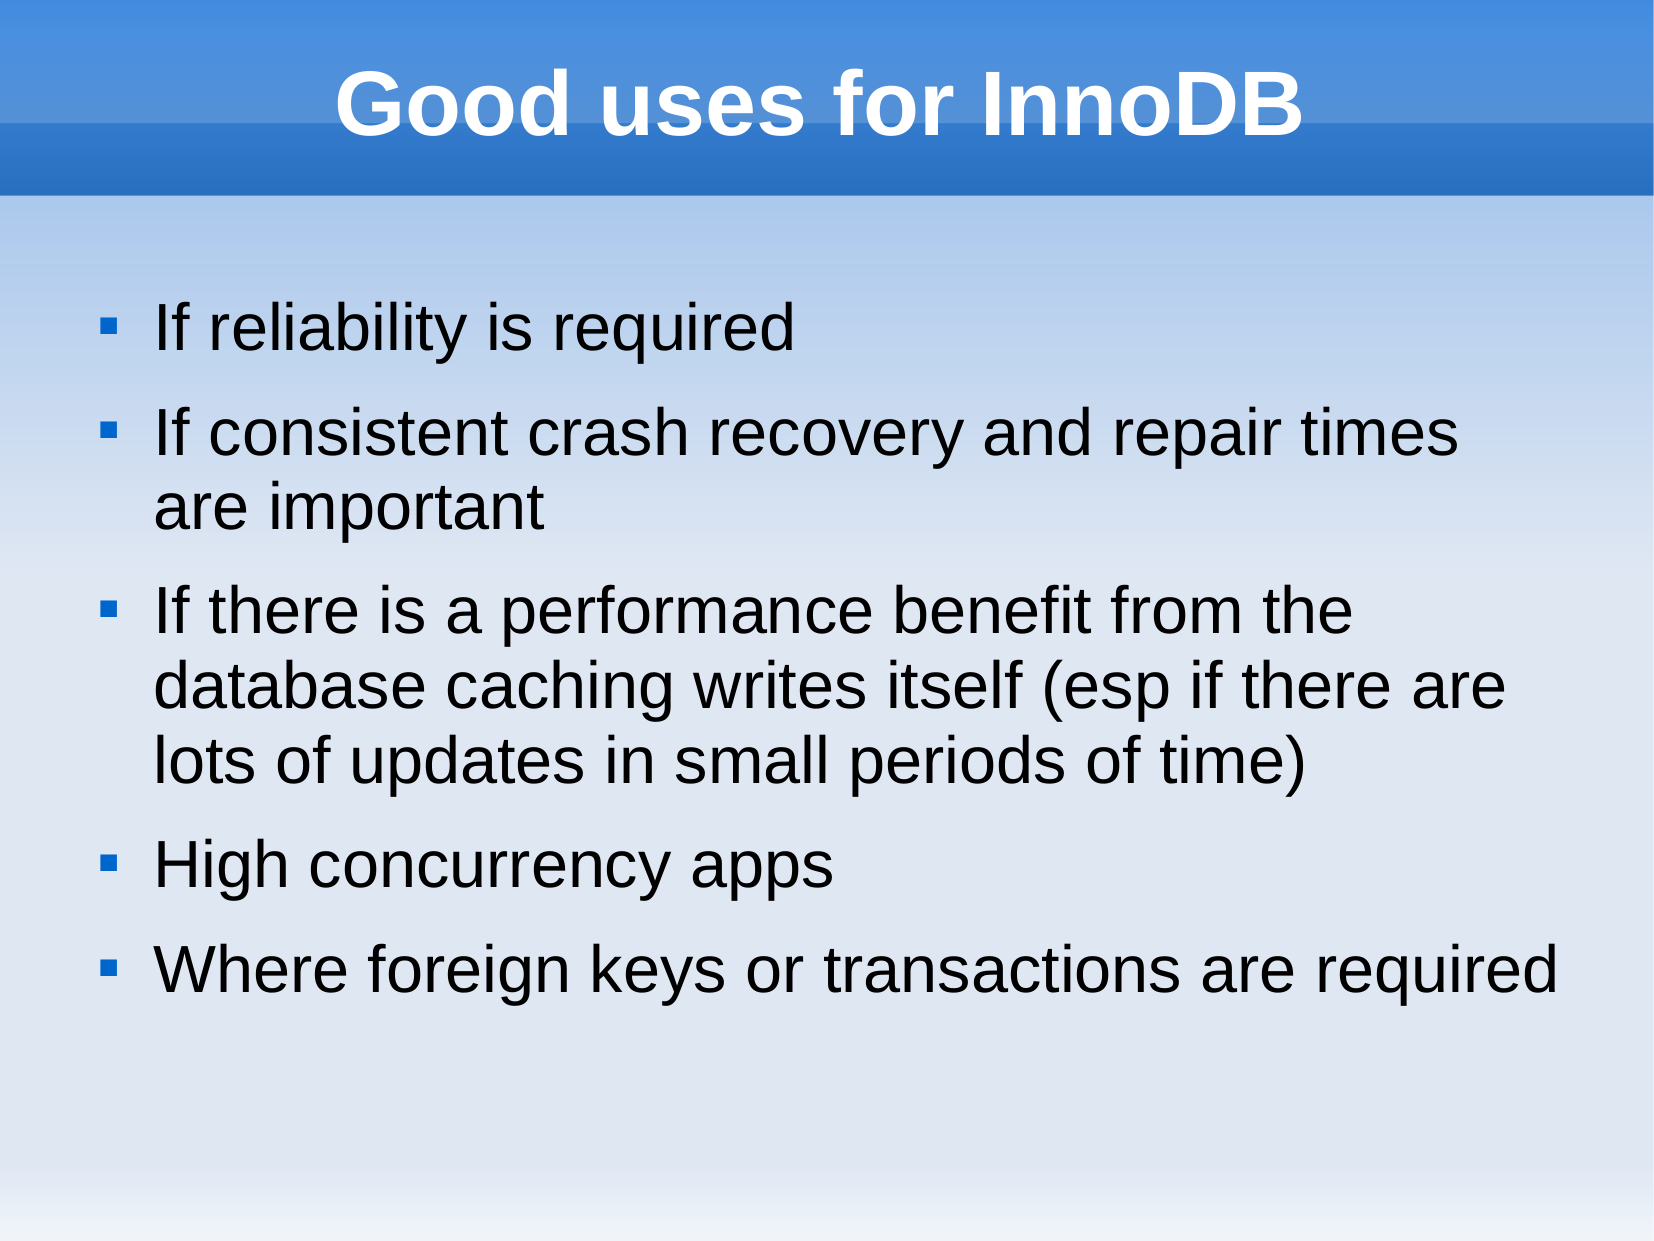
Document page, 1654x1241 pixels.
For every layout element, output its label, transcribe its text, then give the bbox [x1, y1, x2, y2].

picture [0, 0, 1654, 1241]
title Good uses for InnoDB [76, 0, 1565, 208]
list If reliability is required If consistent crash recovery and repair times are important If there is a performance benefit from the database caching writes itself (esp if there are lots of updates in small periods of time) High concurrency apps Where foreign keys or transactions are required [82, 290, 1571, 1094]
